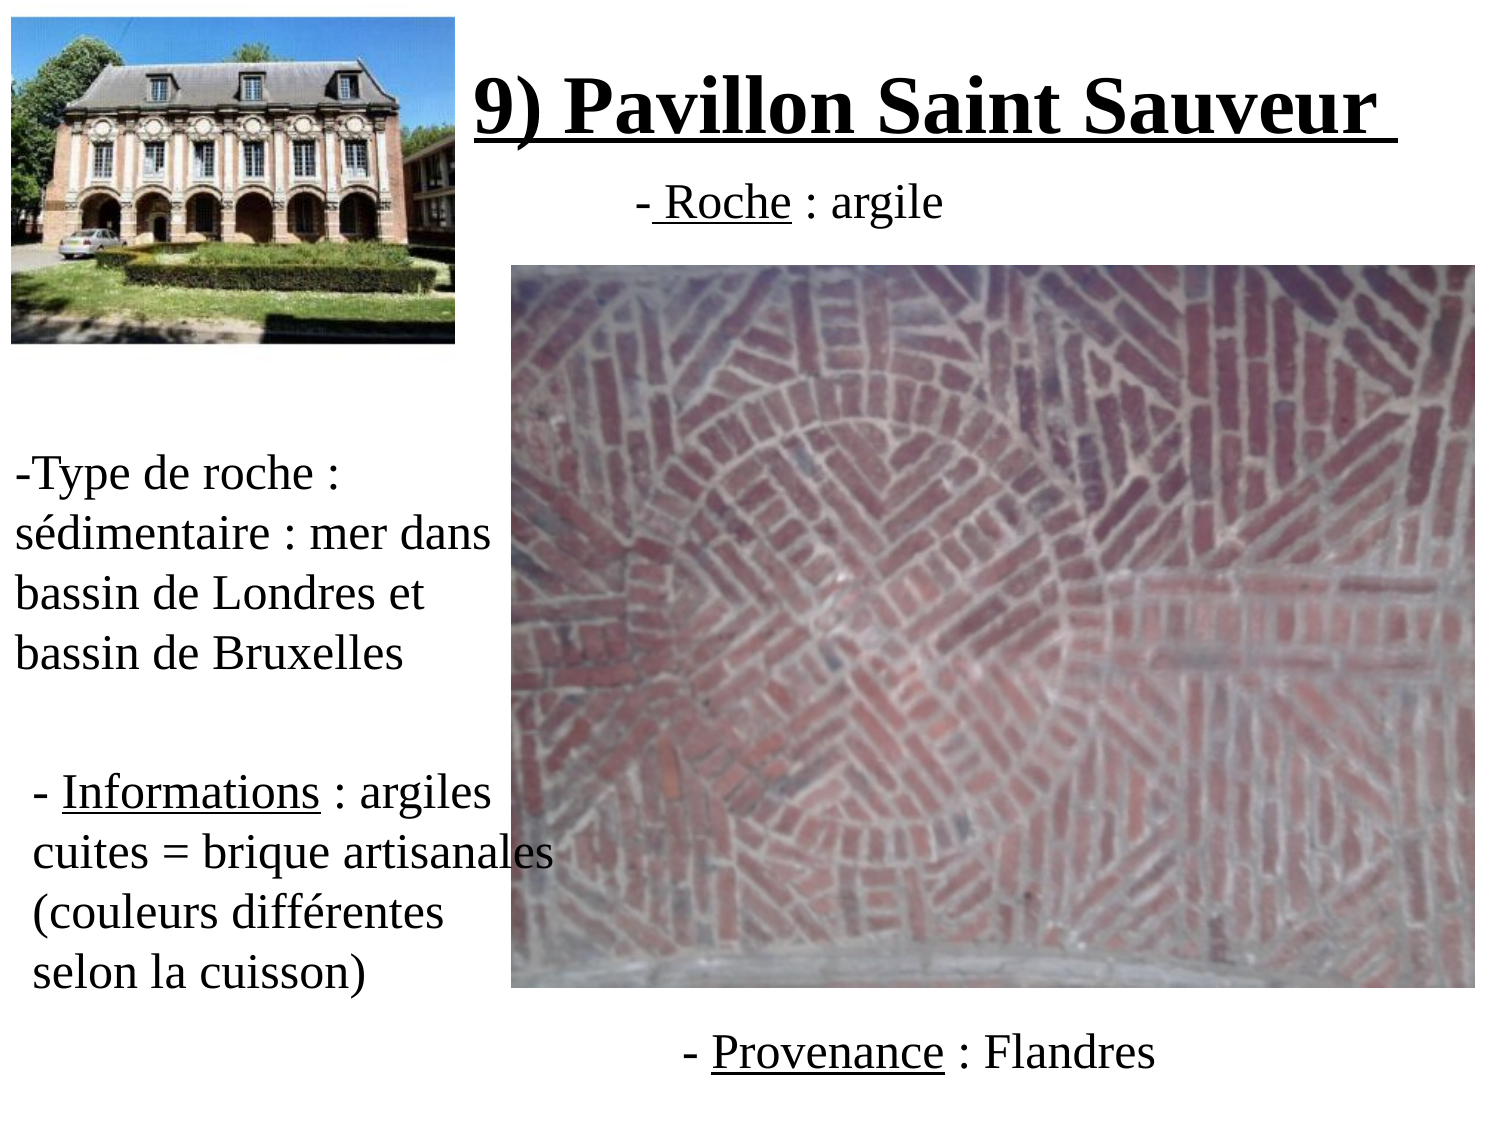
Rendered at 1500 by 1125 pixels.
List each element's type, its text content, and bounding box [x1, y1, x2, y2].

text_box - Roche : argile [620, 161, 1294, 237]
text_box - Informations : argiles cuites = brique artisanales (couleurs différentes selon la cuisson) [17, 751, 573, 1007]
title 9) Pavillon Saint Sauveur [455, 42, 1441, 231]
text_box - Provenance : Flandres [667, 1011, 1376, 1087]
list -Type de roche : sédimentaire : mer dans bassin de Londres et bassin de Bruxelles [0, 432, 511, 728]
picture [511, 265, 1475, 988]
picture [11, 0, 455, 402]
